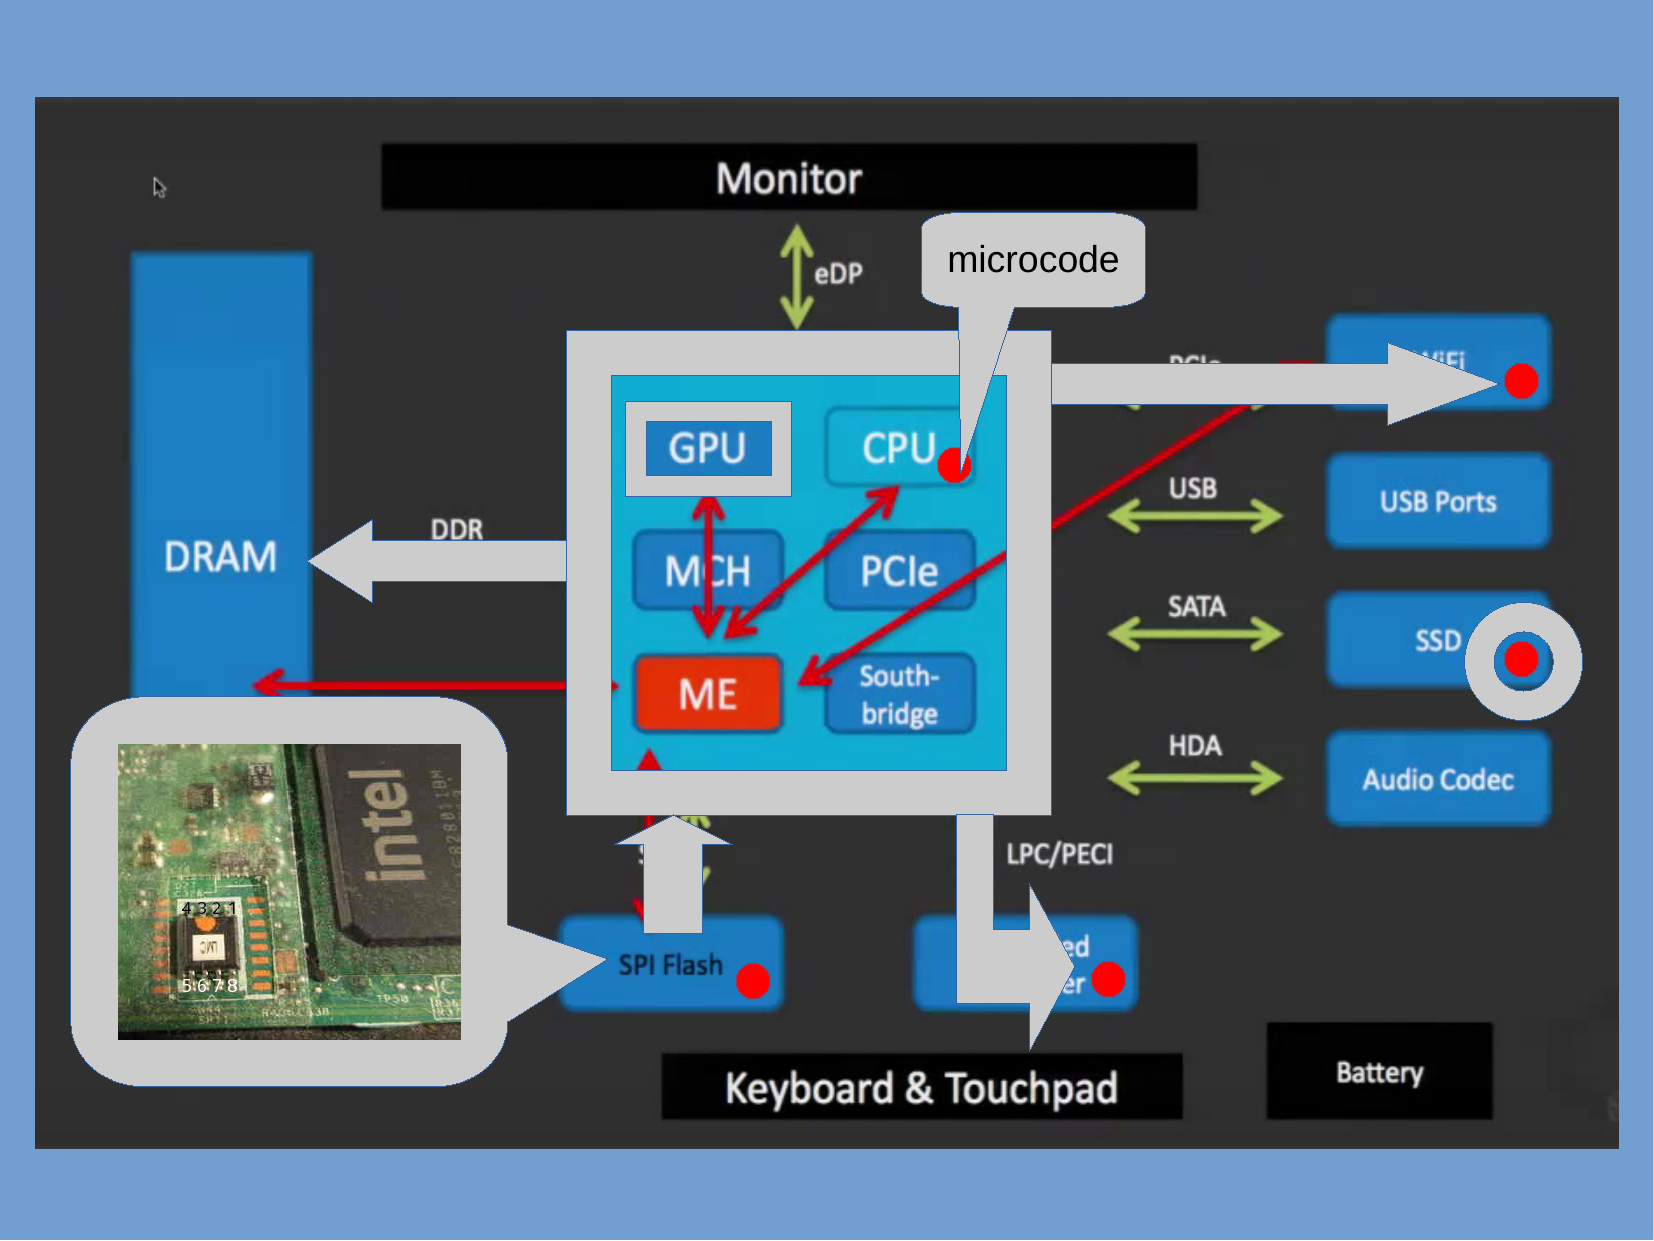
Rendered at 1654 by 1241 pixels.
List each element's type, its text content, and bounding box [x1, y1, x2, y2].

text_box [307, 330, 1501, 1052]
text_box microcode [921, 212, 1146, 474]
picture [35, 97, 1619, 1149]
text_box [625, 401, 792, 497]
text_box [1464, 602, 1583, 721]
text_box [70, 696, 608, 1087]
